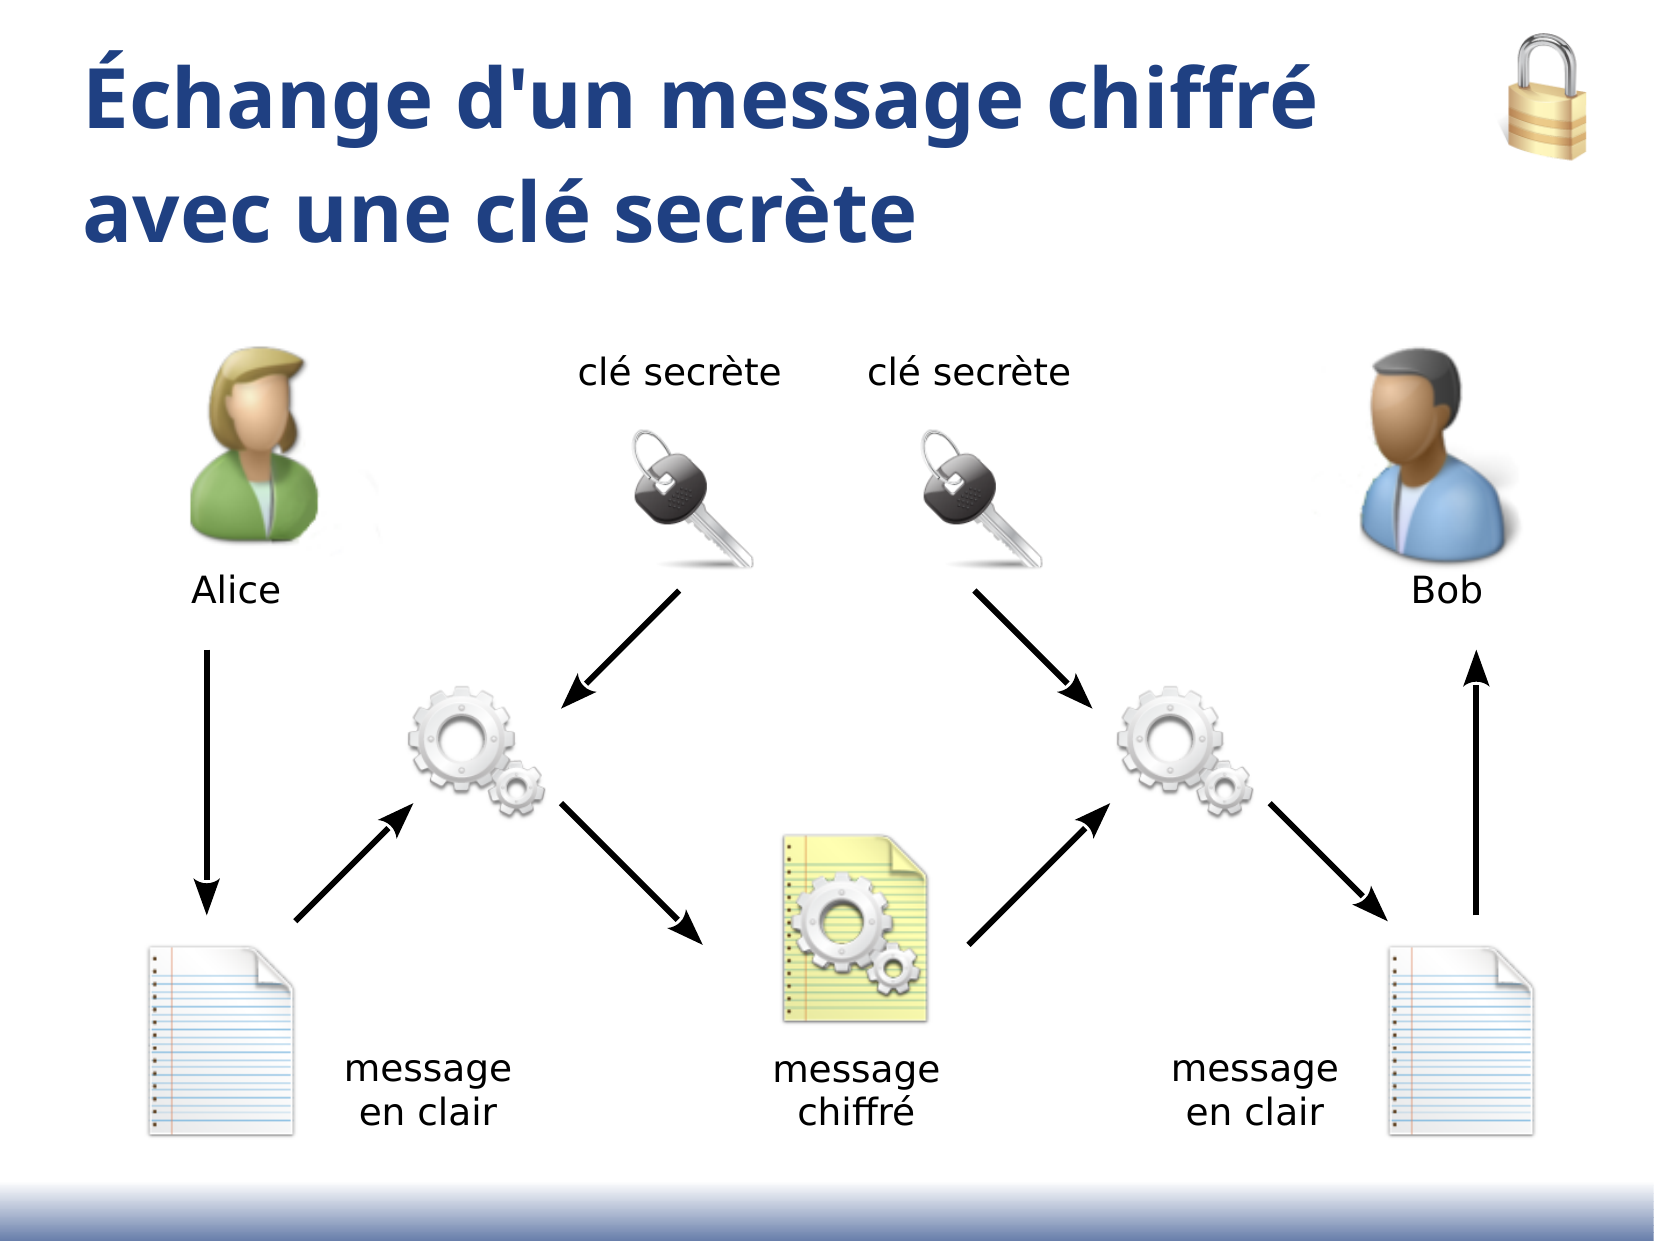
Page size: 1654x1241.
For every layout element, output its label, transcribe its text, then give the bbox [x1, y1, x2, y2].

picture [118, 324, 385, 592]
picture [1110, 679, 1258, 827]
title Échange d'un message chiffré avec une clé secrète [82, 49, 1571, 257]
picture [1298, 324, 1565, 592]
picture [1476, 29, 1613, 166]
text_box clé secrète [546, 343, 813, 408]
picture [118, 938, 325, 1146]
picture [401, 679, 550, 827]
text_box Alice [147, 561, 325, 620]
picture [752, 826, 960, 1034]
picture [904, 425, 1053, 573]
text_box message chiffré [738, 1040, 975, 1143]
text_box message en clair [324, 1039, 532, 1142]
picture [615, 425, 764, 573]
text_box clé secrète [836, 343, 1103, 408]
picture [1358, 938, 1565, 1146]
text_box Bob [1358, 561, 1536, 620]
text_box message en clair [1151, 1039, 1359, 1142]
